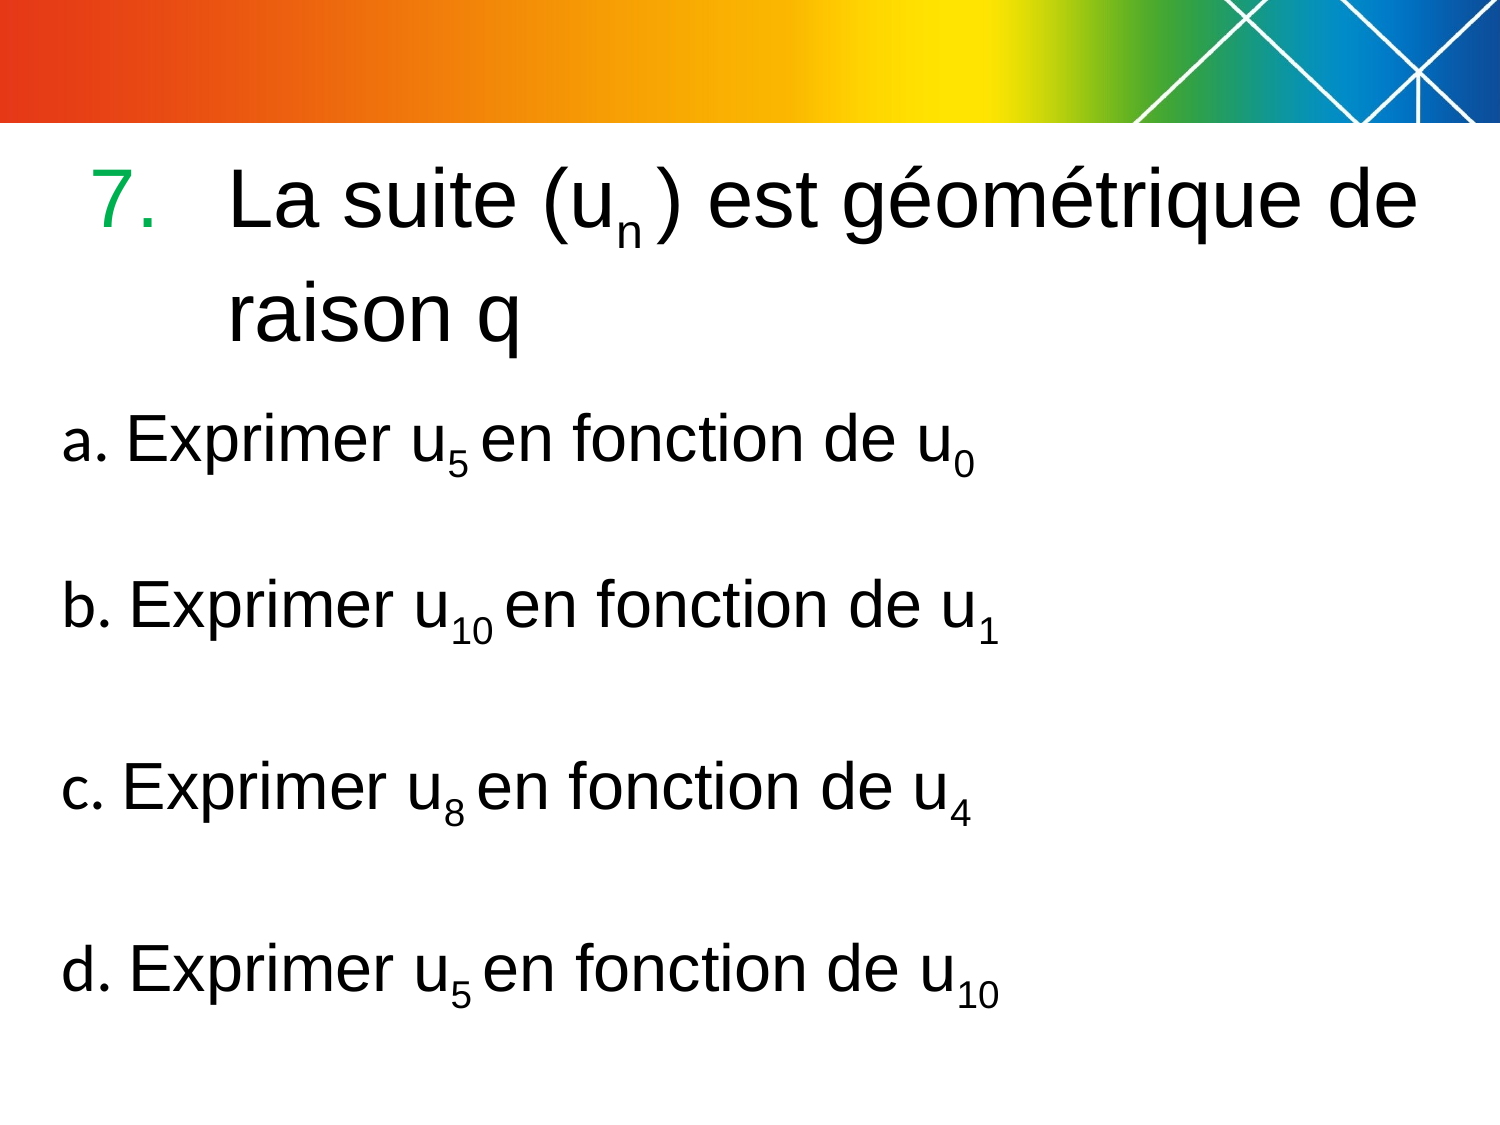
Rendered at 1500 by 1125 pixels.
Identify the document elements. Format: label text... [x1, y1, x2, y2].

text_box La suite (un ) est géométrique de raison q [75, 164, 1500, 339]
picture [1340, 0, 1500, 123]
text_box a. Exprimer u5 en fonction de u0 b. Exprimer u10 en fonction de u1 c. Exprimer u8 en fonction de u4 d. Exprimer u5 en fonction de u10 [46, 386, 1295, 1115]
picture [0, 0, 1359, 123]
